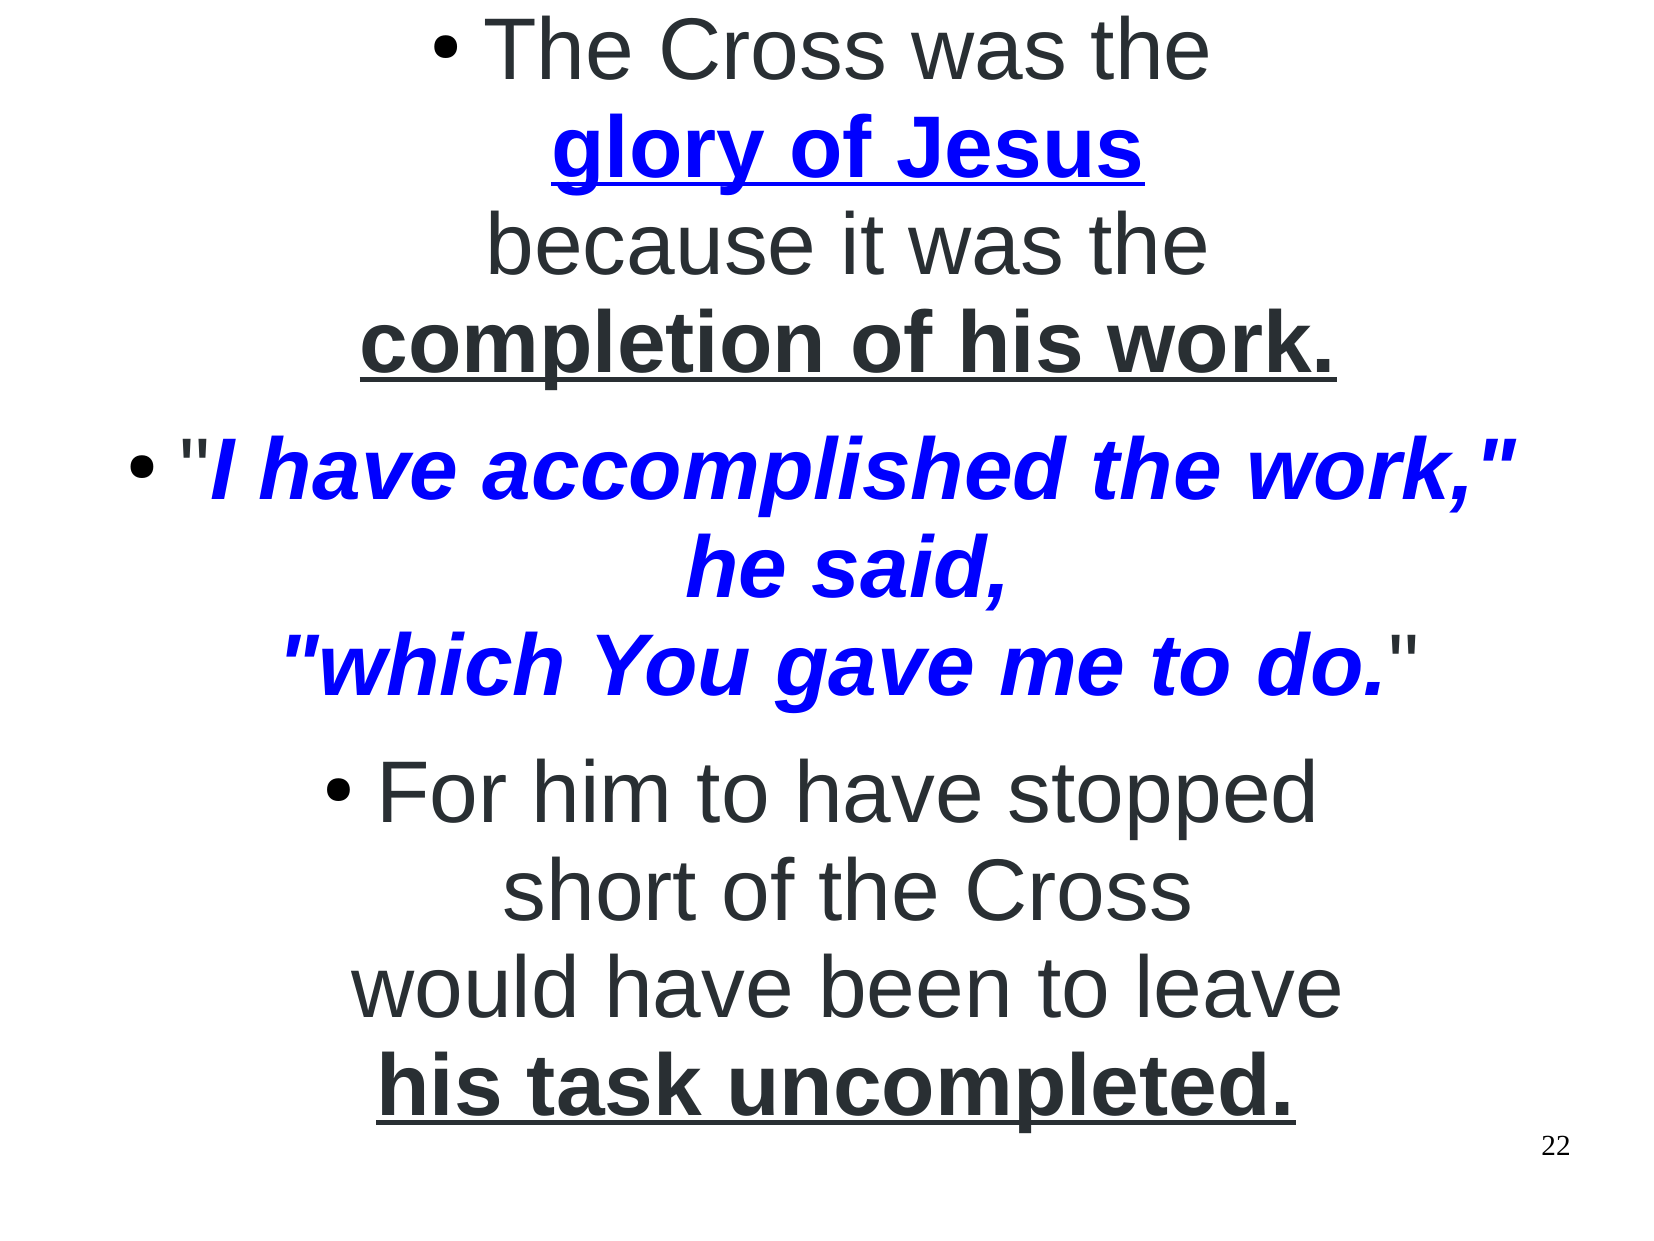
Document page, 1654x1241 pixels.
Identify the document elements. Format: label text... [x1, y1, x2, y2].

list The Cross was the glory of Jesus because it was the completion of his work. "I have accomplished the work," he said, "which You gave me to do." For him to have stopped short of the Cross would have been to leave his task uncompleted. [0, 0, 1651, 1238]
